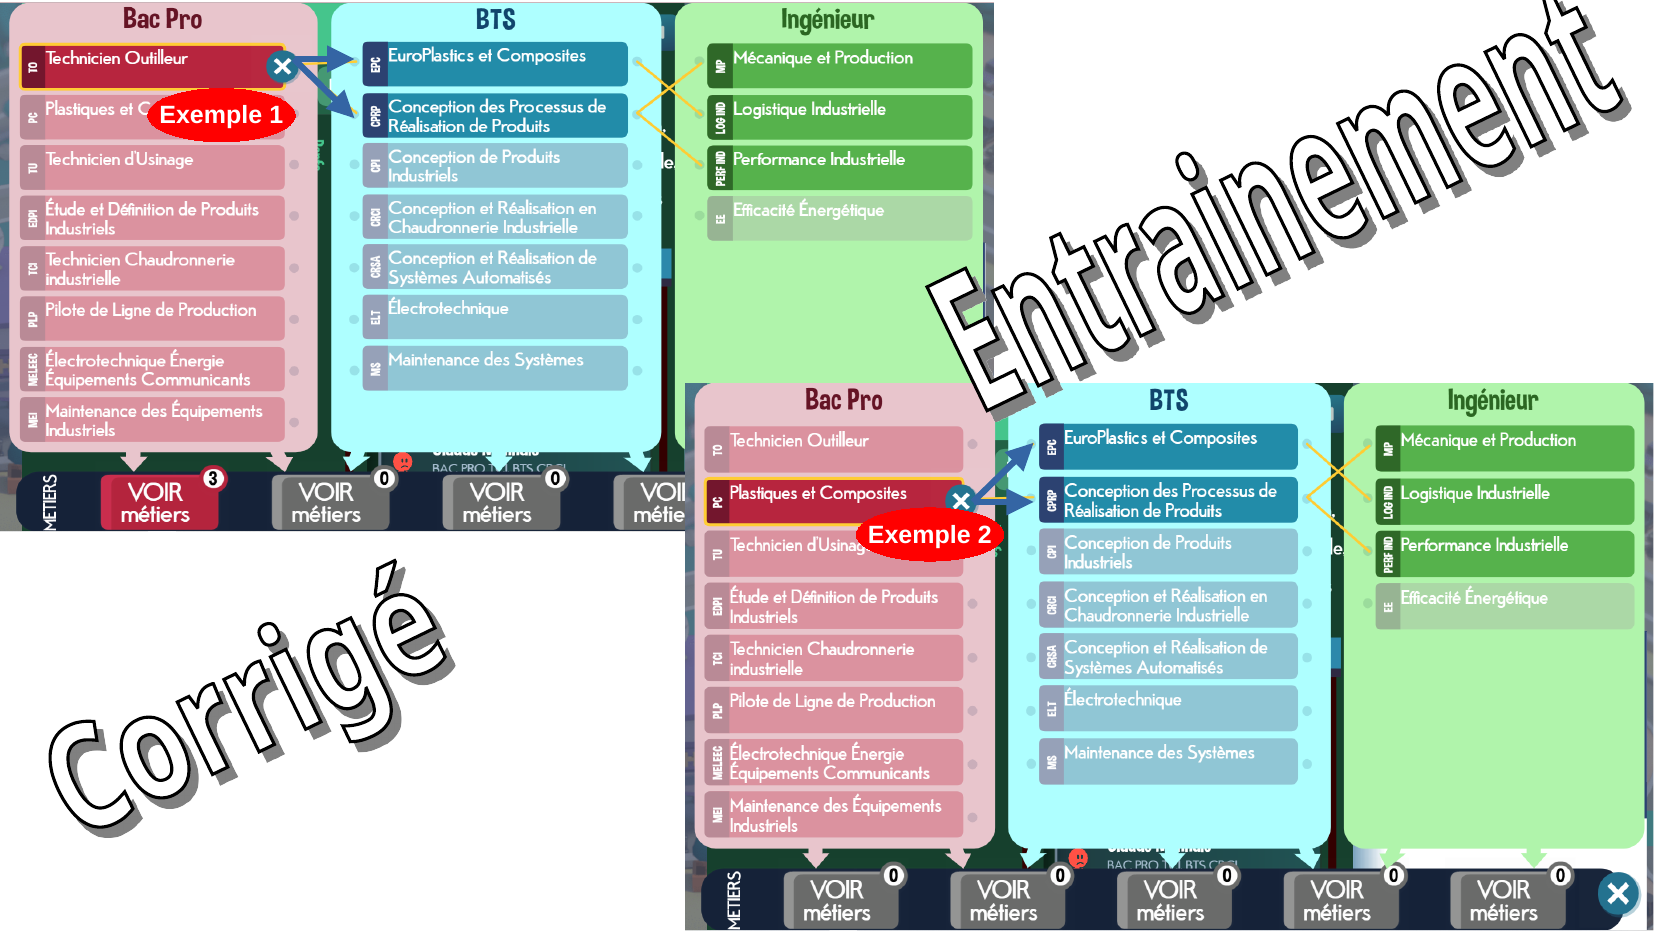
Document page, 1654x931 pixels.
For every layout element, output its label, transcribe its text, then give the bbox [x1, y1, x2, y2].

text_box Exemple 1 [147, 88, 296, 142]
picture [0, 2, 1654, 931]
text_box Entrainement [1050, 233, 1130, 351]
text_box Entrainement [1438, 64, 1515, 167]
text_box Corrigé [270, 649, 321, 730]
text_box Entrainement [1094, 224, 1155, 337]
picture [976, 342, 994, 381]
text_box Entrainement [1176, 153, 1198, 180]
text_box Corrigé [375, 560, 396, 596]
text_box Corrigé [308, 617, 392, 742]
text_box Entrainement [1337, 91, 1462, 219]
text_box Entrainement [992, 273, 1086, 386]
text_box Entrainement [1543, 0, 1622, 112]
text_box Corrigé [121, 717, 189, 798]
text_box Entrainement [1192, 187, 1253, 289]
text_box Exemple 2 [856, 507, 1004, 562]
text_box Corrigé [223, 661, 275, 752]
text_box Entrainement [927, 268, 1026, 411]
text_box Entrainement [1220, 163, 1314, 276]
text_box Entrainement [1291, 136, 1367, 238]
text_box Entrainement [1485, 34, 1579, 147]
text_box Corrigé [50, 721, 133, 828]
text_box Corrigé [259, 623, 280, 646]
text_box Corrigé [374, 594, 446, 675]
text_box Corrigé [177, 683, 228, 775]
text_box Entrainement [1140, 207, 1224, 314]
